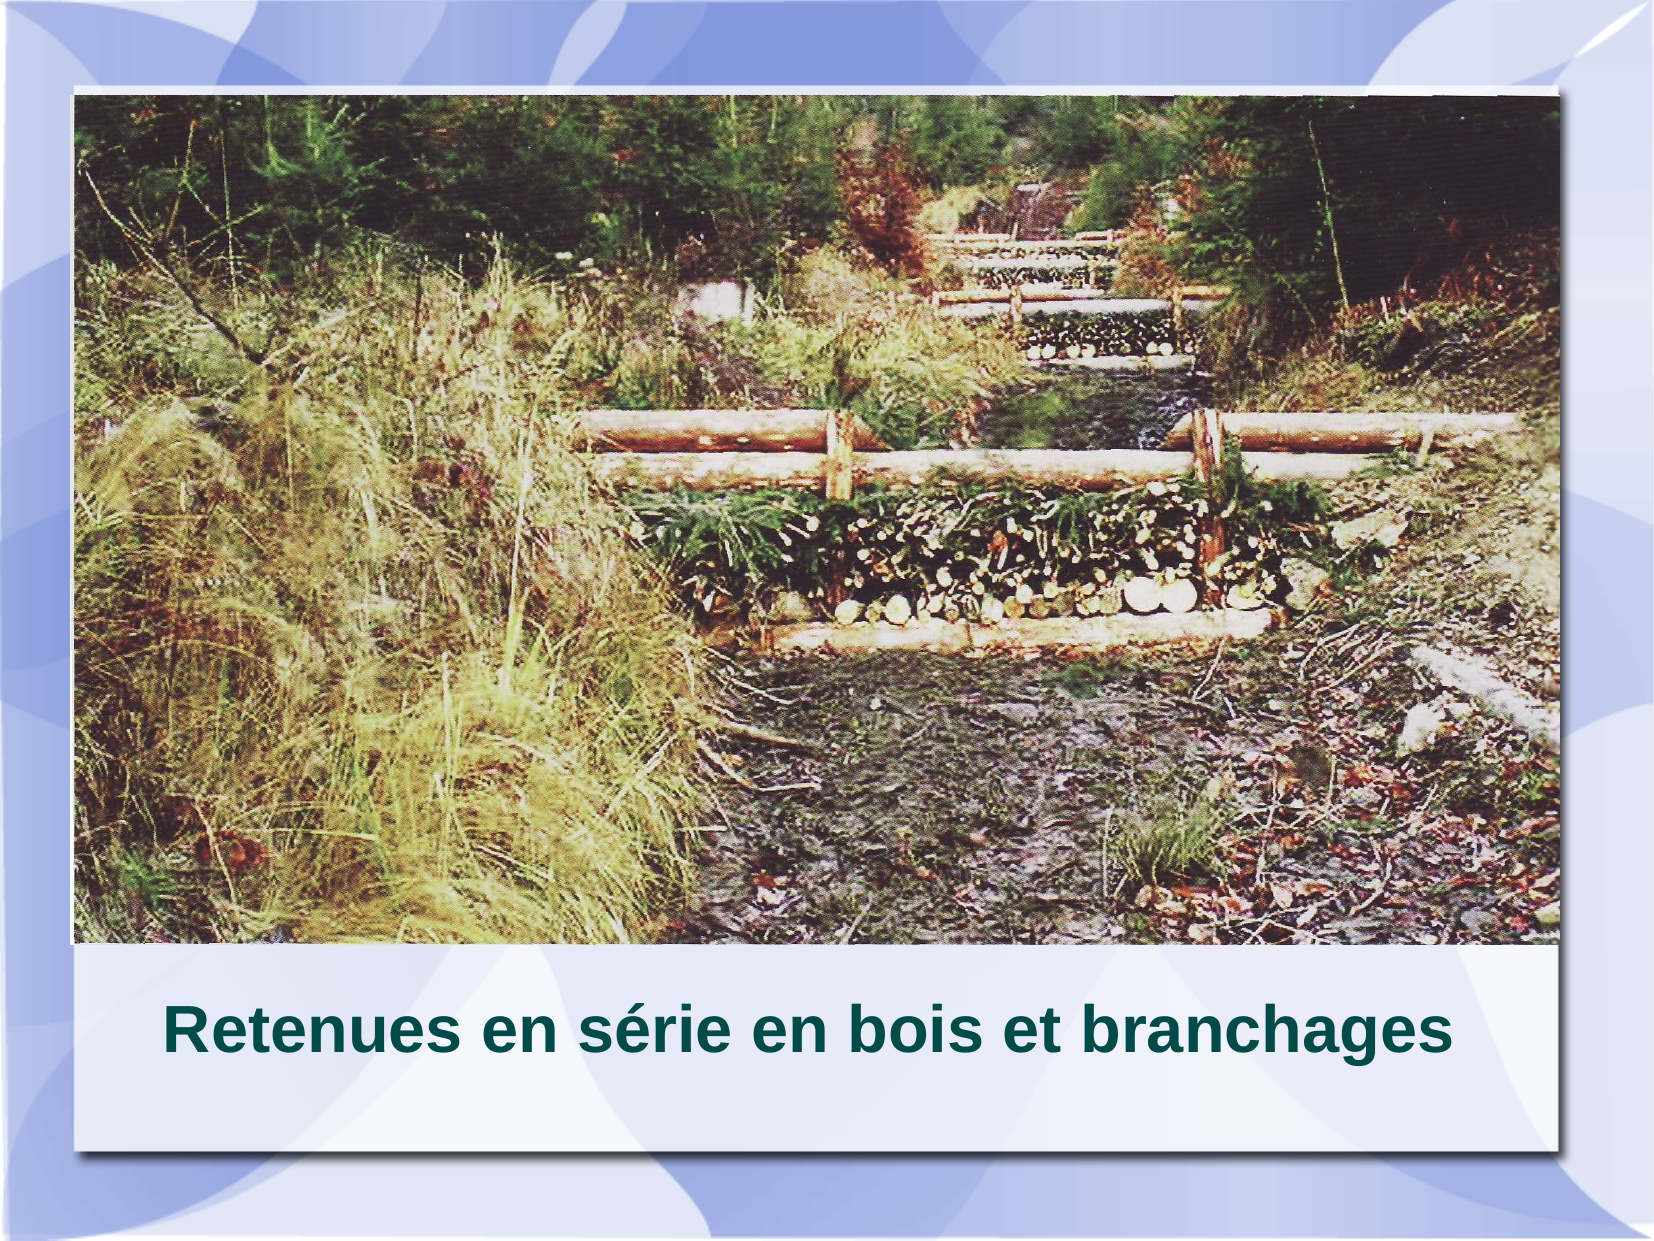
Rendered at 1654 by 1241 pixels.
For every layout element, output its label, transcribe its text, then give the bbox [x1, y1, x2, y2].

picture [0, 0, 1654, 1241]
title Retenues en série en bois et branchages [82, 968, 1536, 1087]
